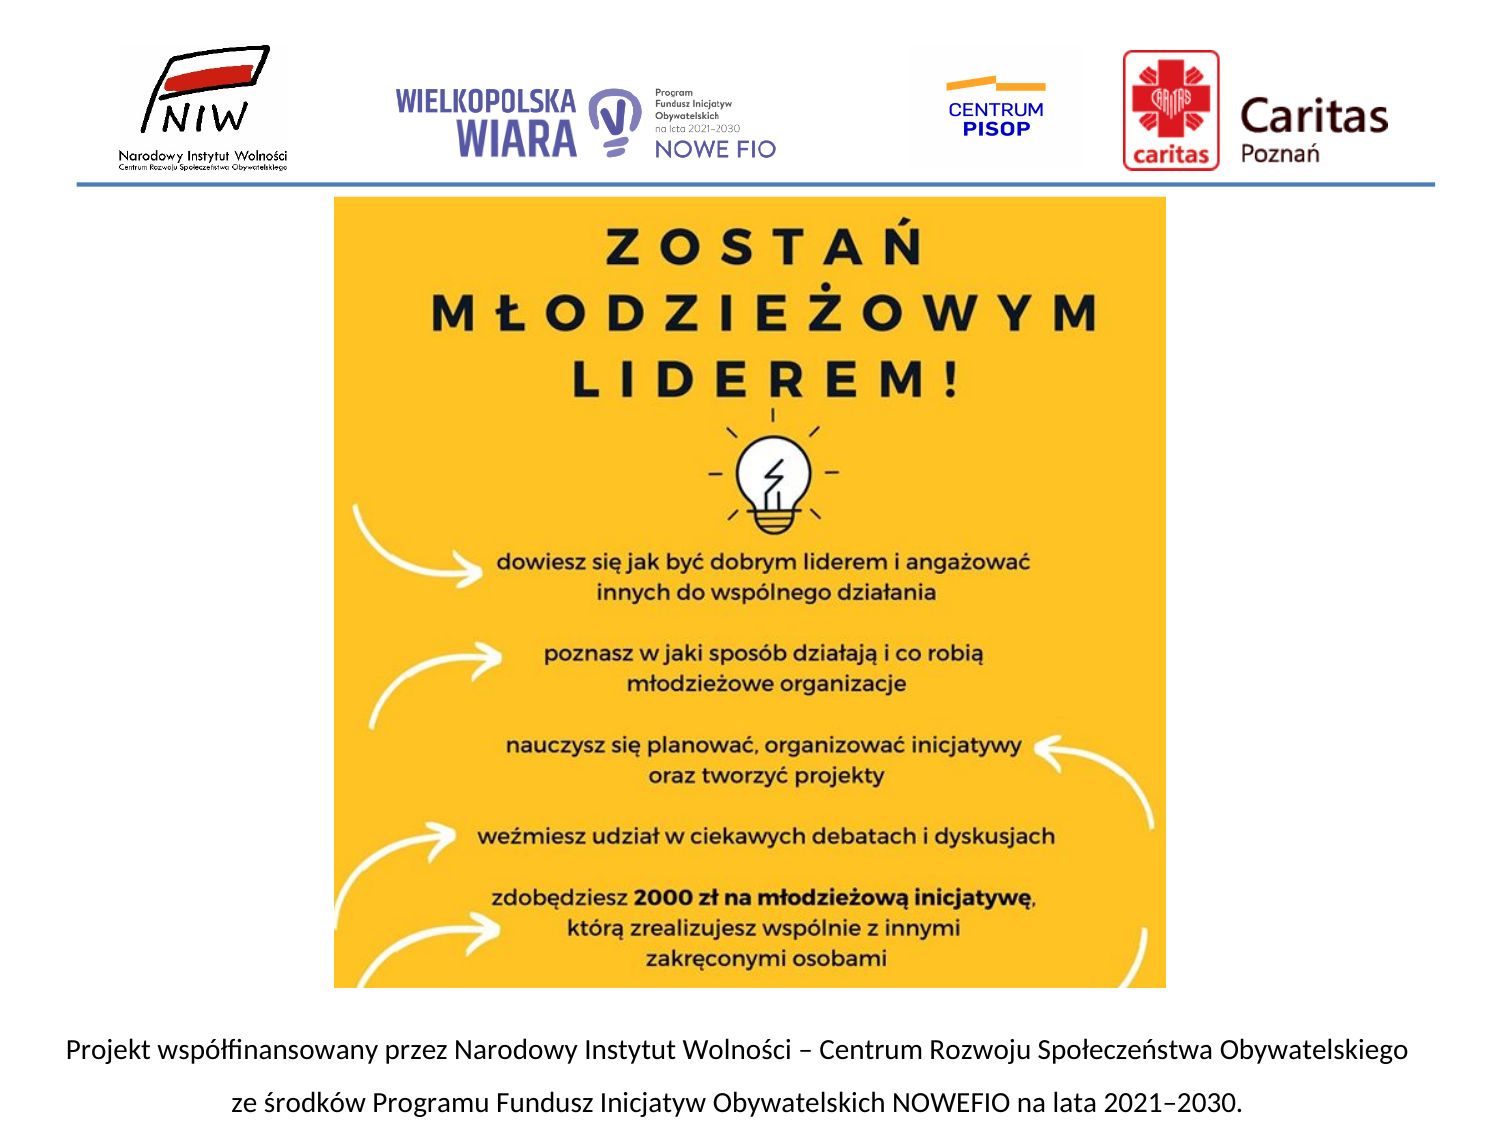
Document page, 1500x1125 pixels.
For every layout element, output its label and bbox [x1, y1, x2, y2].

picture [334, 193, 1166, 988]
